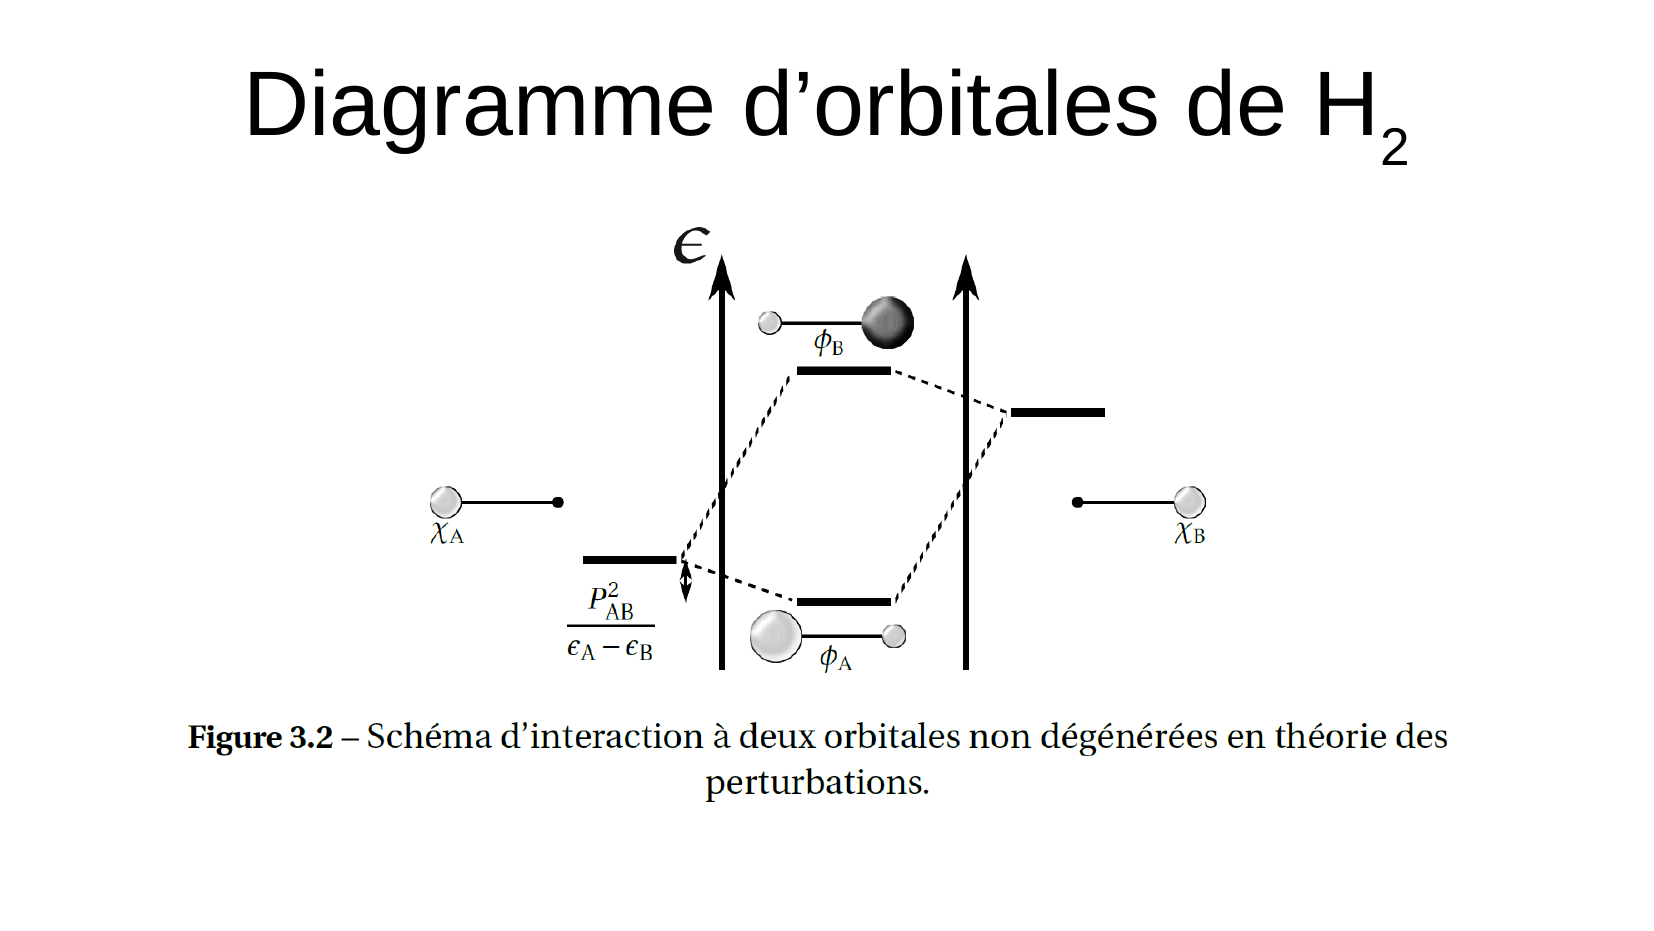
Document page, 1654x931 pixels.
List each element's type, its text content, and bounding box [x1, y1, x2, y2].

picture [146, 200, 1512, 821]
title Diagramme d’orbitales de H2 [82, 37, 1571, 193]
